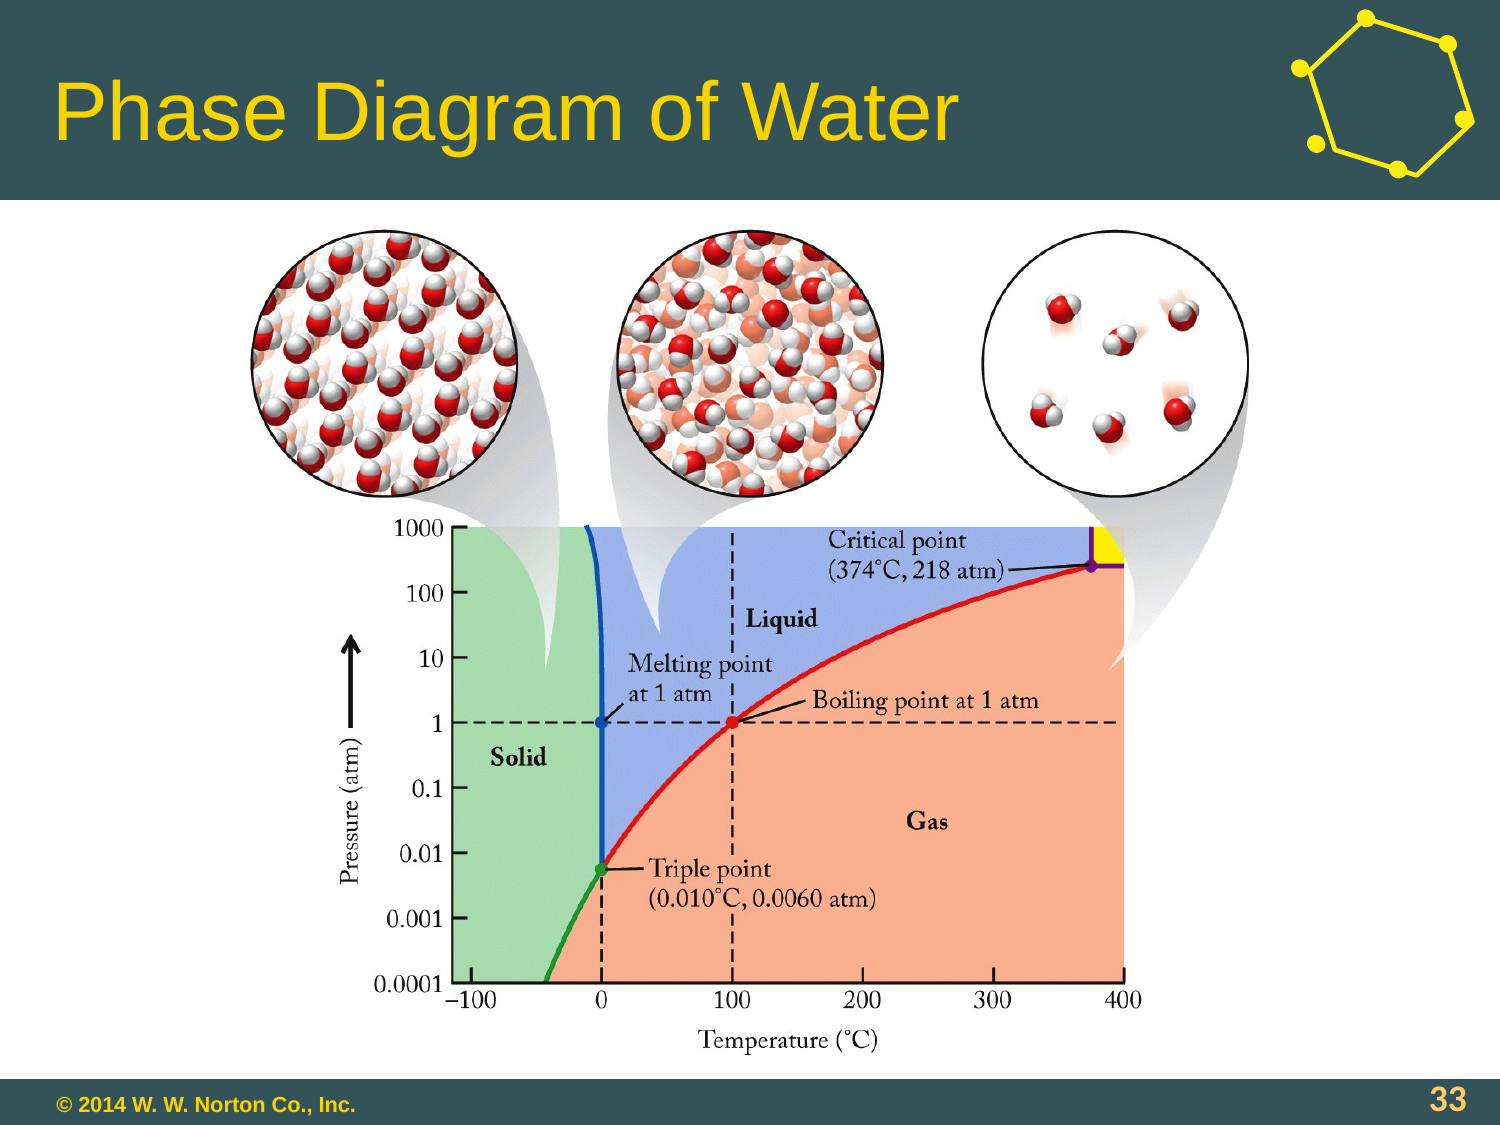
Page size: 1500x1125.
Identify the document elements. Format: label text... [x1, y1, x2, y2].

slide_number <number> [1412, 1074, 1482, 1119]
title Phase Diagram of Water [37, 19, 1118, 195]
picture [237, 217, 1260, 1063]
